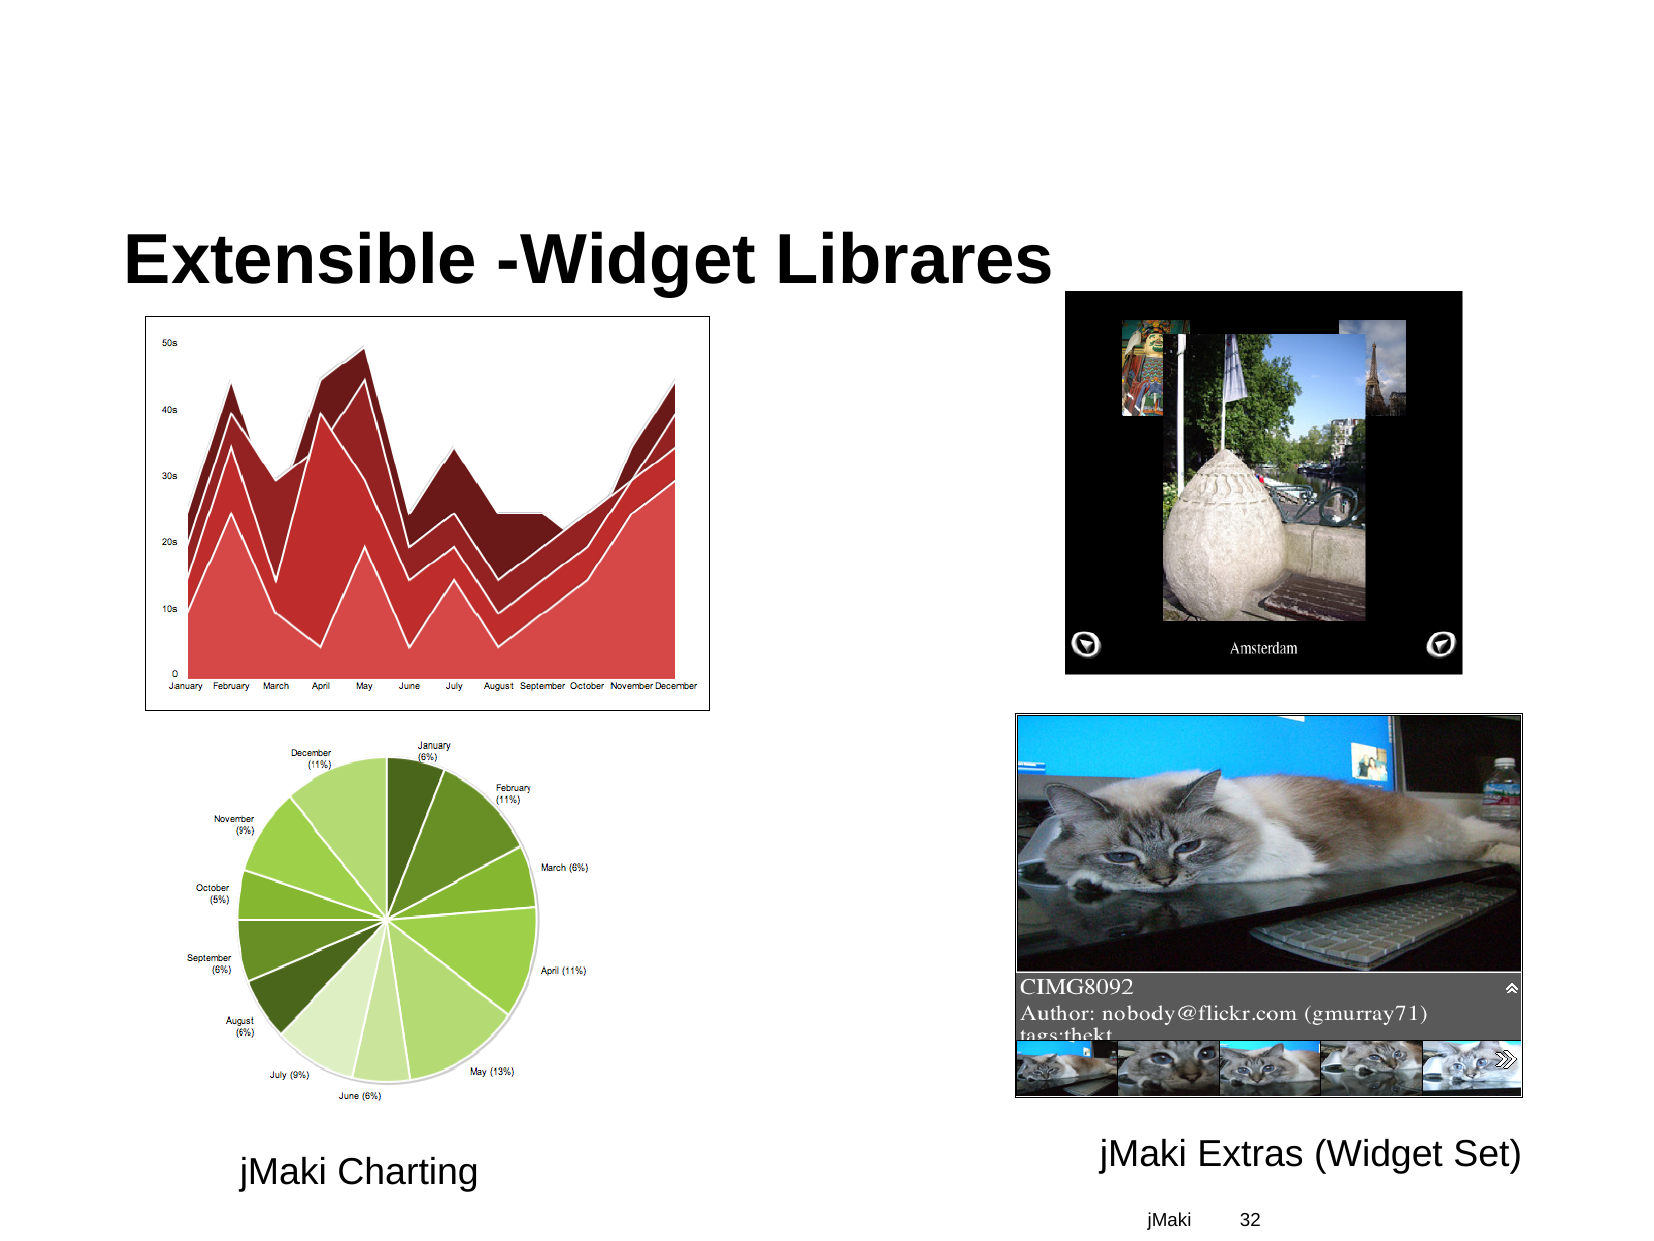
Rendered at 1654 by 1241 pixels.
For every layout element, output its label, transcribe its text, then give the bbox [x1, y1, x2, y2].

picture [1065, 291, 1463, 676]
text_box jMaki Charting [225, 1142, 494, 1201]
picture [1012, 712, 1526, 1101]
title Extensible -Widget Librares [124, 132, 1561, 298]
picture [142, 314, 713, 1121]
text_box jMaki Extras (Widget Set) [1085, 1125, 1538, 1183]
